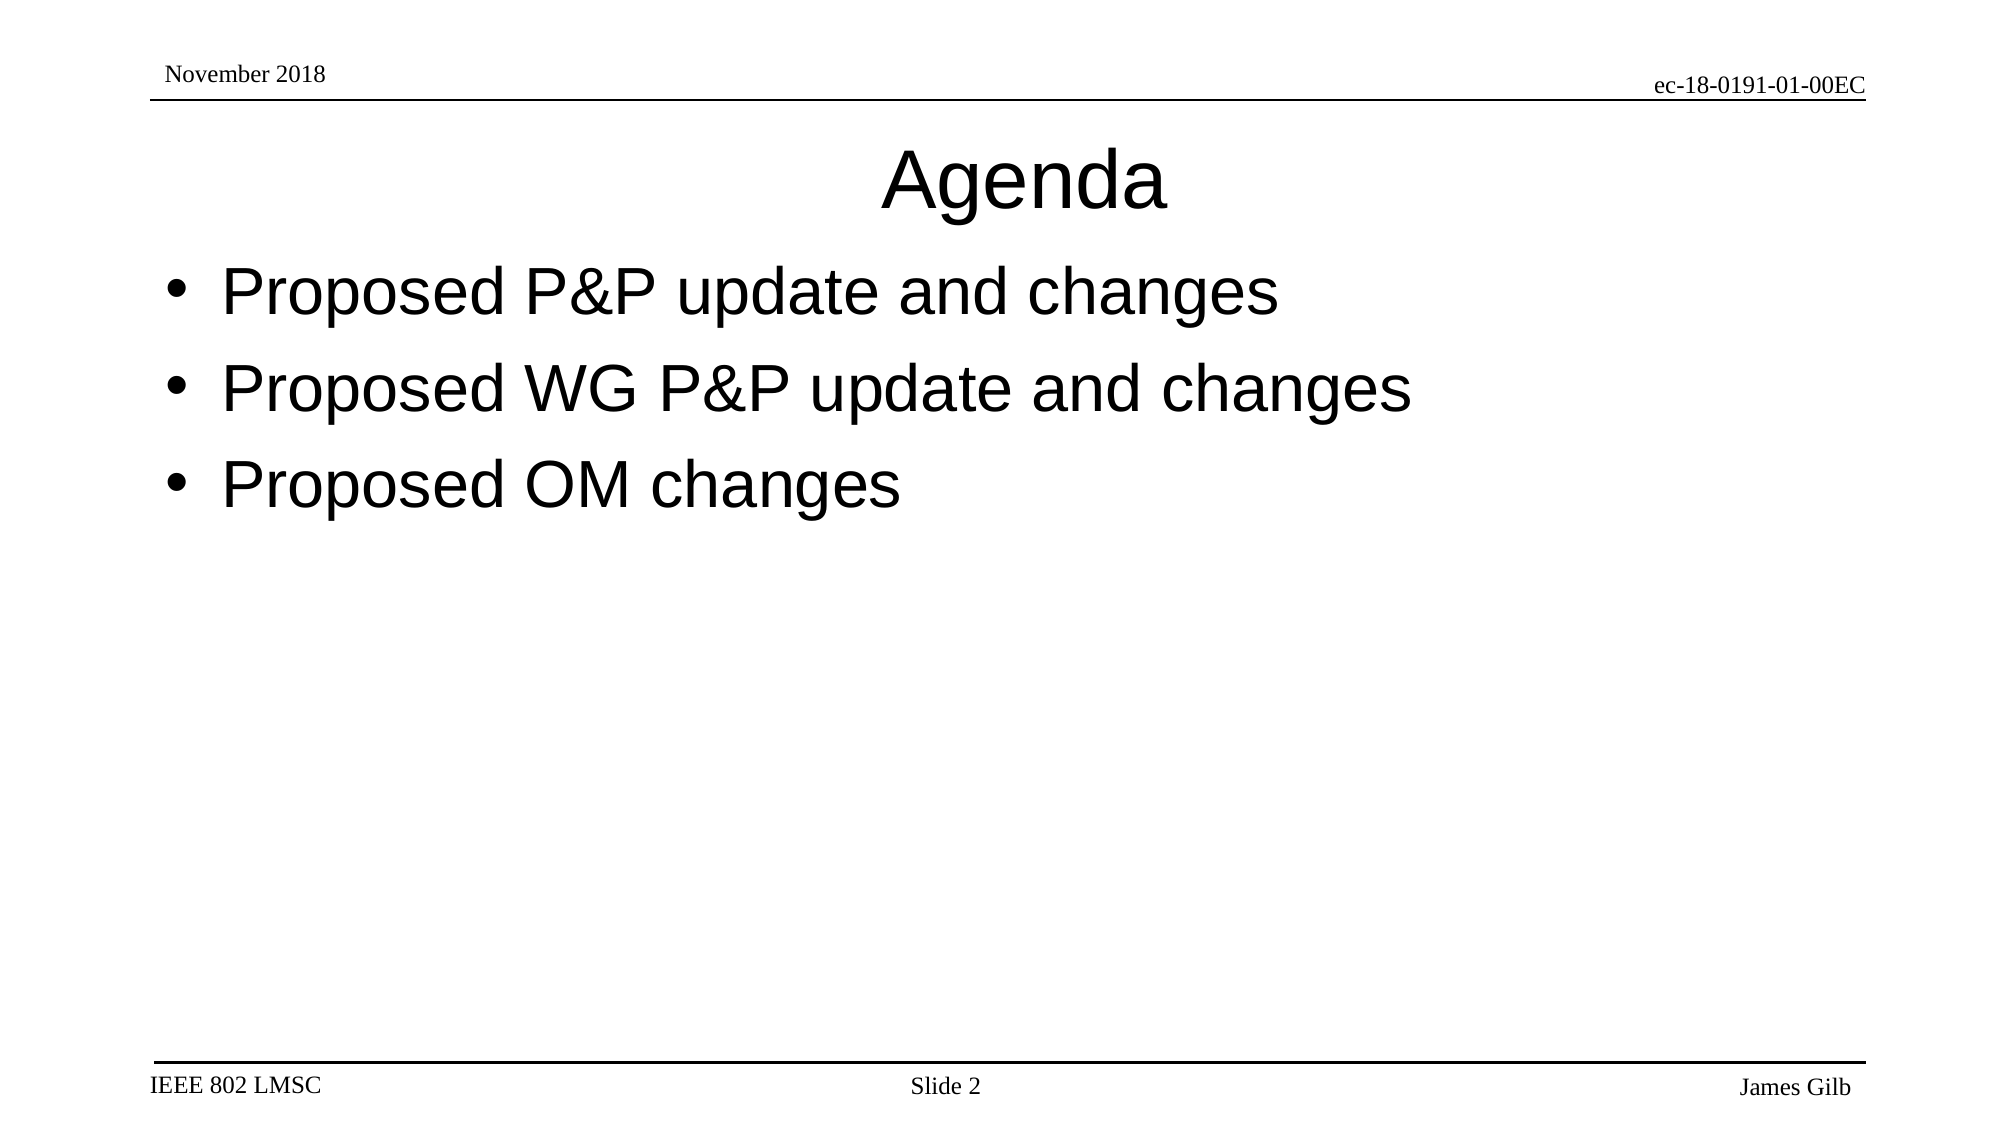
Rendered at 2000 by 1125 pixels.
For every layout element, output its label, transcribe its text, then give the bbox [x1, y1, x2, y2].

title Agenda [149, 112, 1900, 238]
list Proposed P&P update and changes Proposed WG P&P update and changes Proposed OM changes [149, 239, 1900, 1051]
